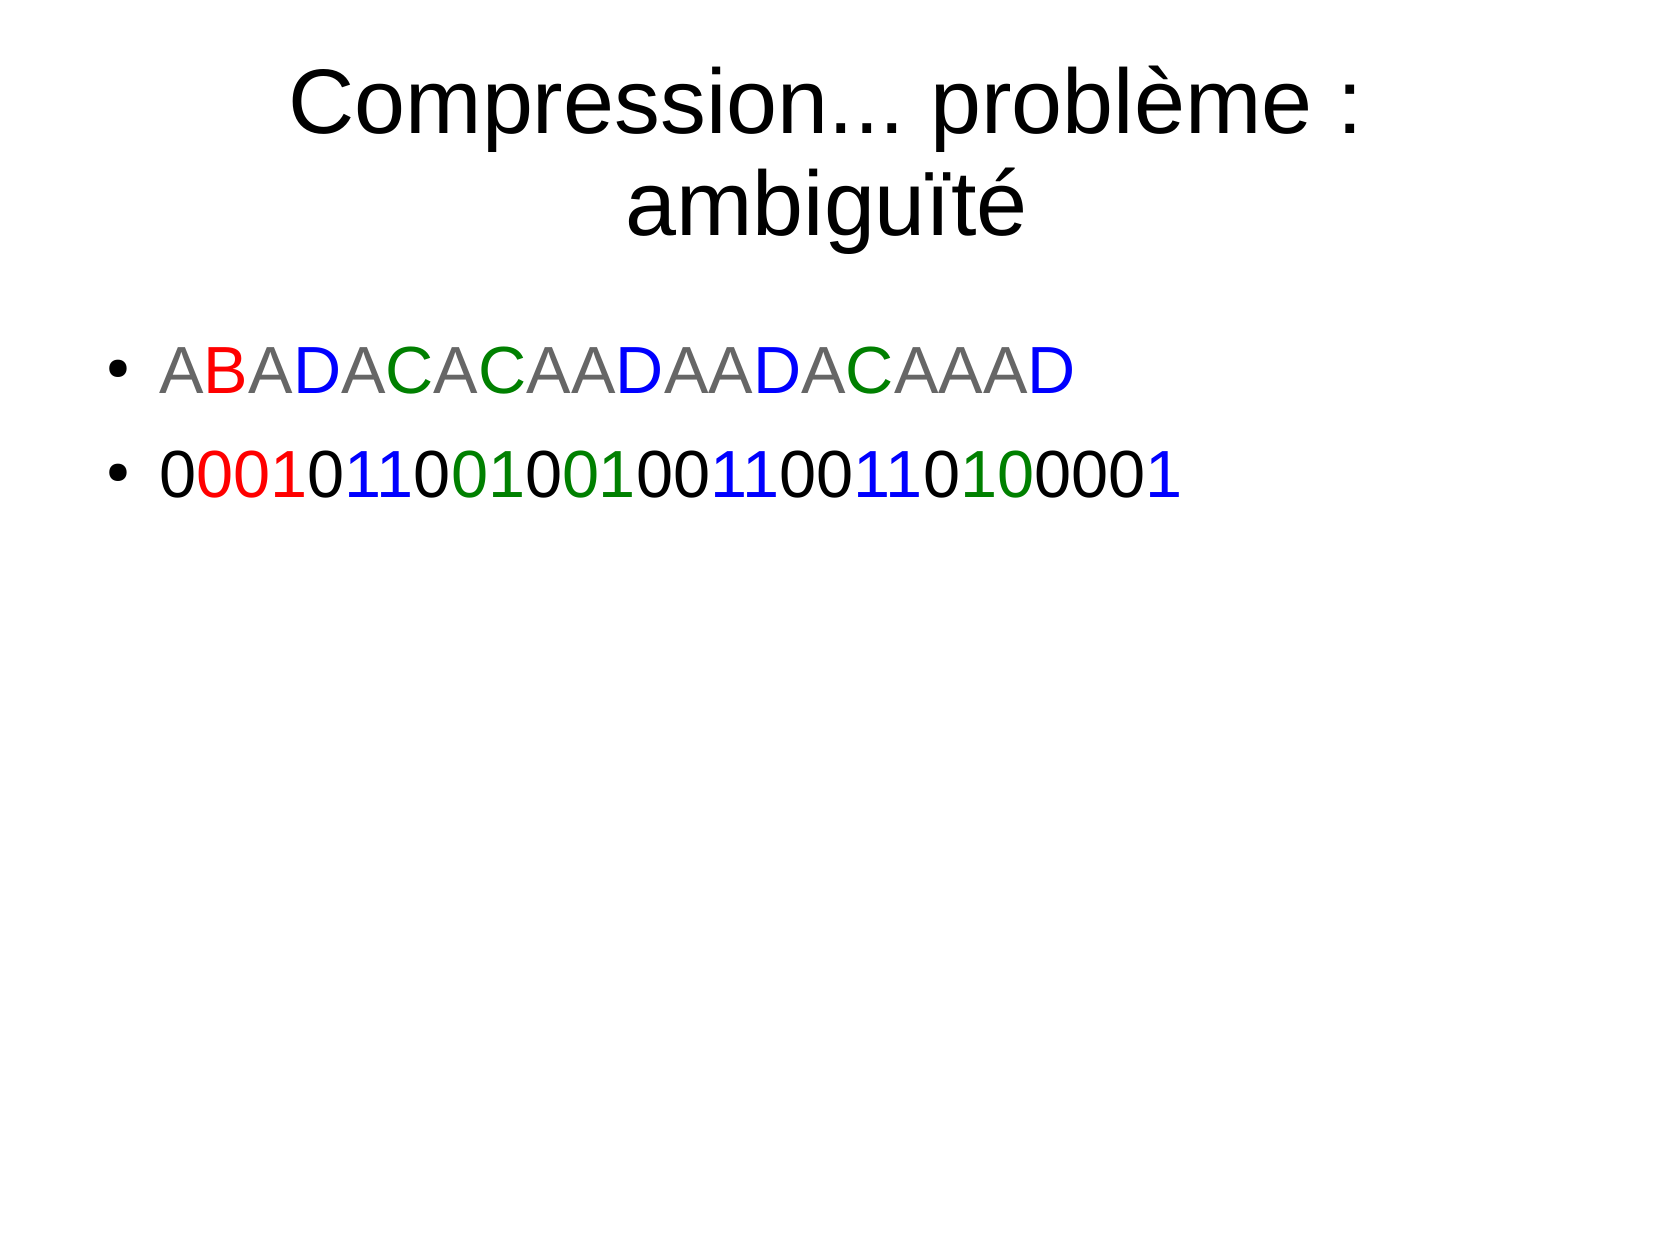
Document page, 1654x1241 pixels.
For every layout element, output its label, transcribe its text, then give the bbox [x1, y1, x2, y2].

title Compression... problème : ambiguïté [82, 49, 1571, 257]
list ABADACACAADAADACAAAD 0001011001001001100110100001 [88, 333, 1577, 1152]
